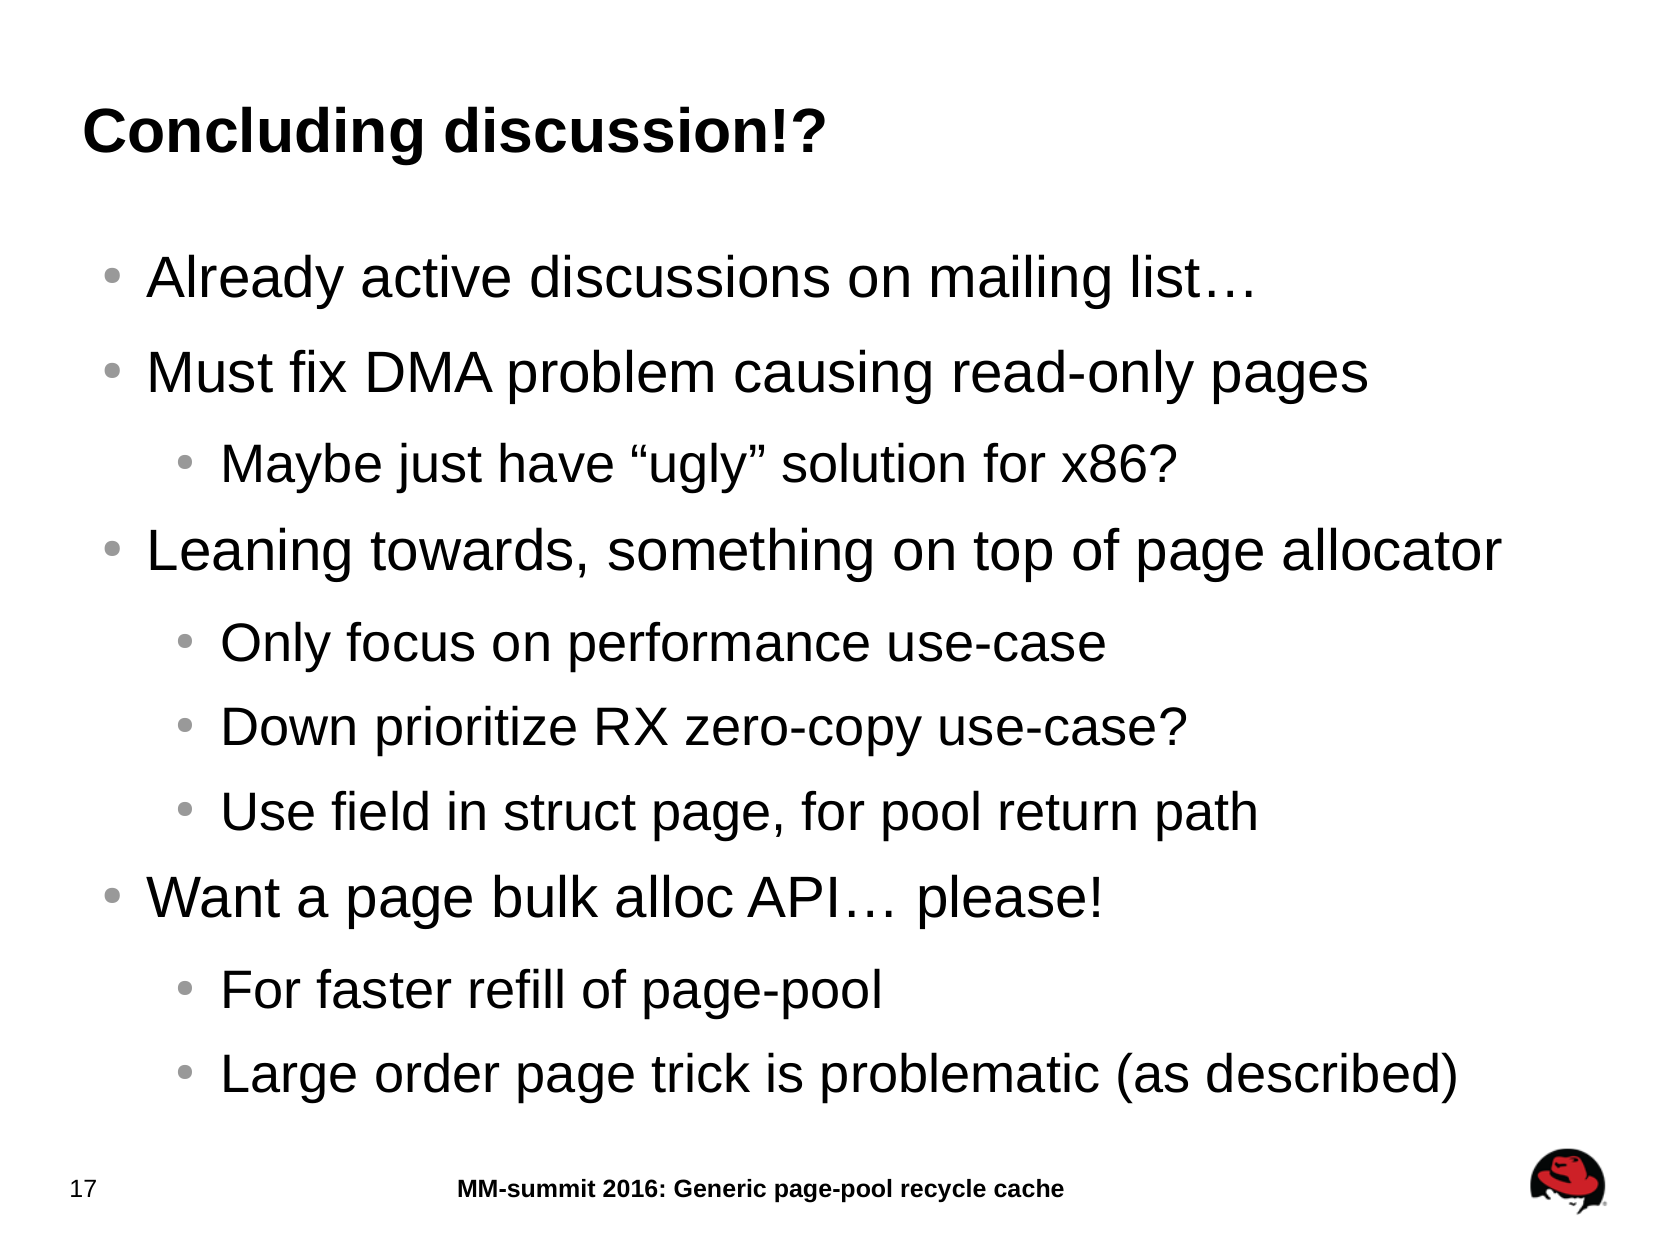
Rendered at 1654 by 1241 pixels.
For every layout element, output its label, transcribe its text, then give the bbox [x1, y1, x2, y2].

list Already active discussions on mailing list… Must fix DMA problem causing read-only pages Maybe just have “ugly” solution for x86? Leaning towards, something on top of page allocator Only focus on performance use-case Down prioritize RX zero-copy use-case? Use field in struct page, for pool return path Want a page bulk alloc API… please! For faster refill of page-pool Large order page trick is problematic (as described) [86, 244, 1576, 1105]
title Concluding discussion!? [82, 37, 1571, 226]
picture [1529, 1146, 1613, 1224]
